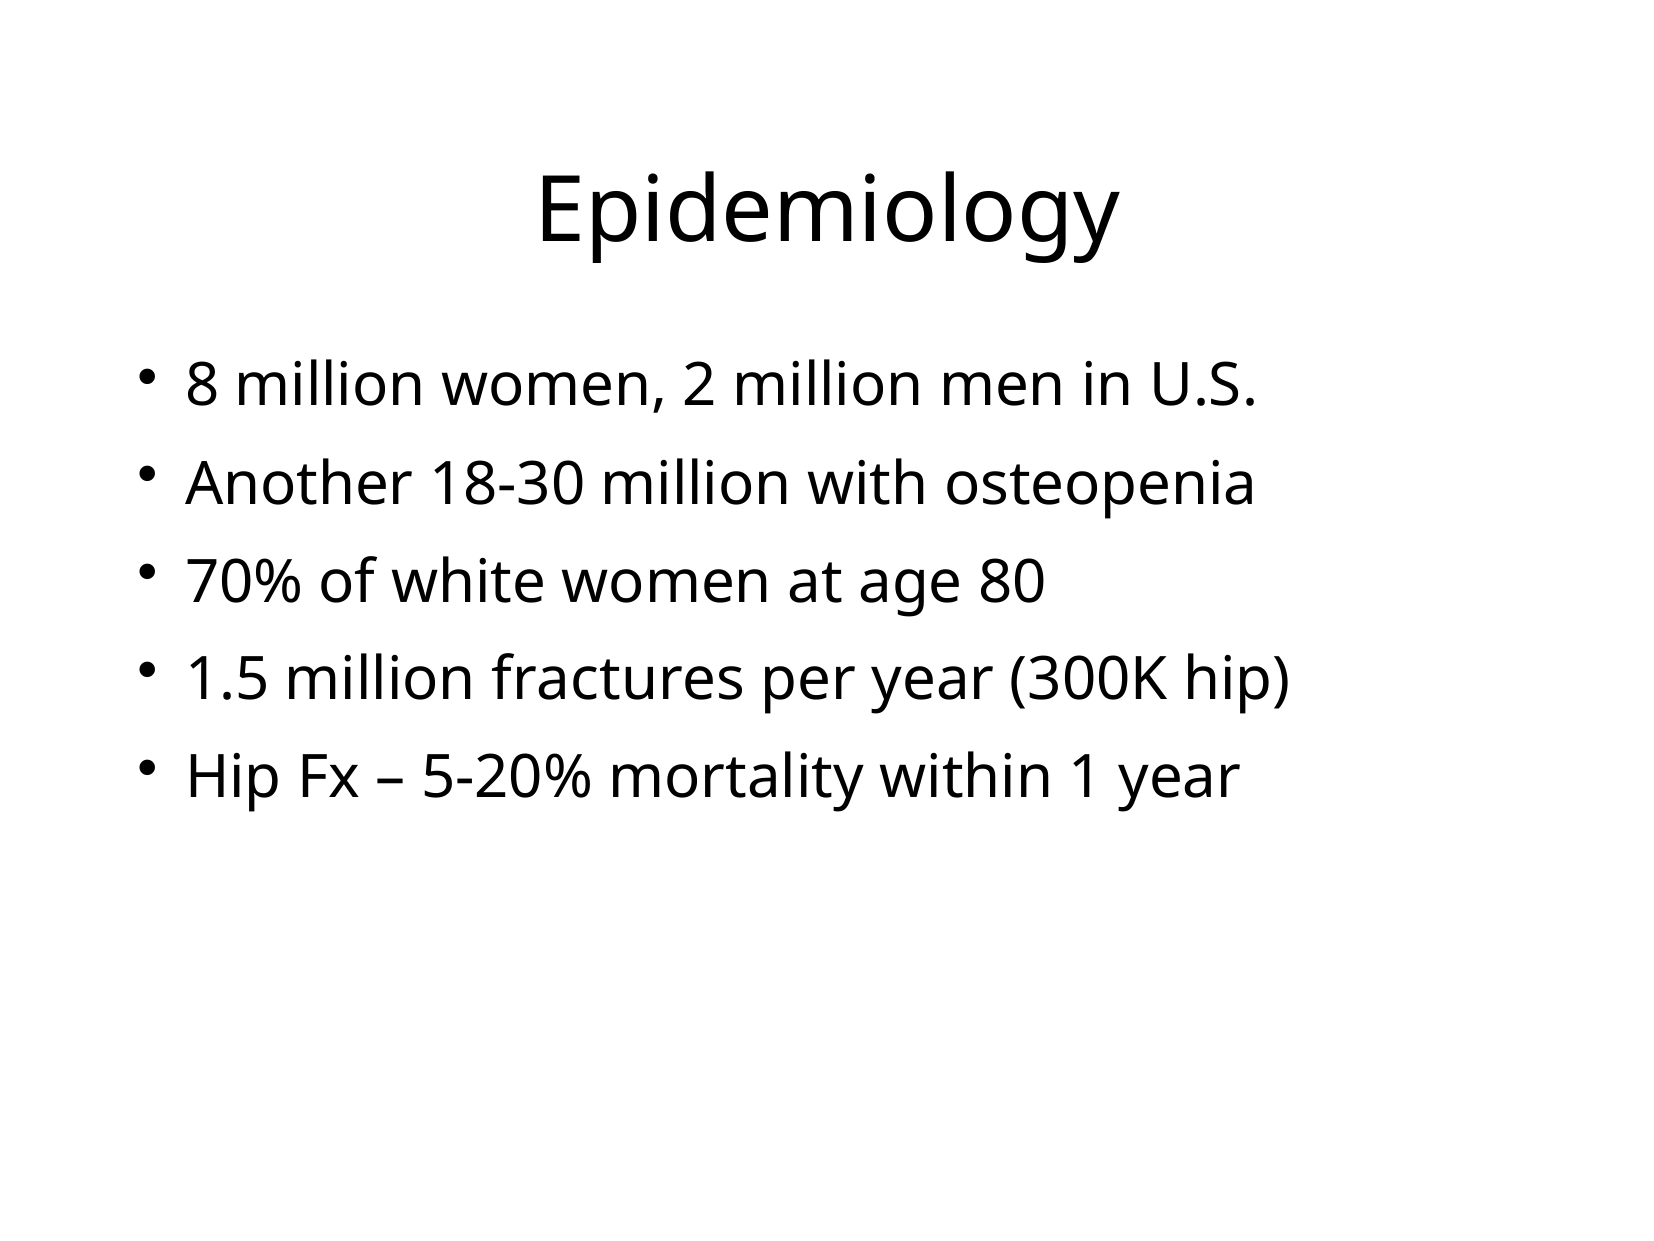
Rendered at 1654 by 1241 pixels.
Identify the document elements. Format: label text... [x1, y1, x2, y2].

list 8 million women, 2 million men in U.S. Another 18-30 million with osteopenia 70% of white women at age 80 1.5 million fractures per year (300K hip) Hip Fx – 5-20% mortality within 1 year [121, 344, 1534, 817]
title Epidemiology [121, 155, 1534, 258]
